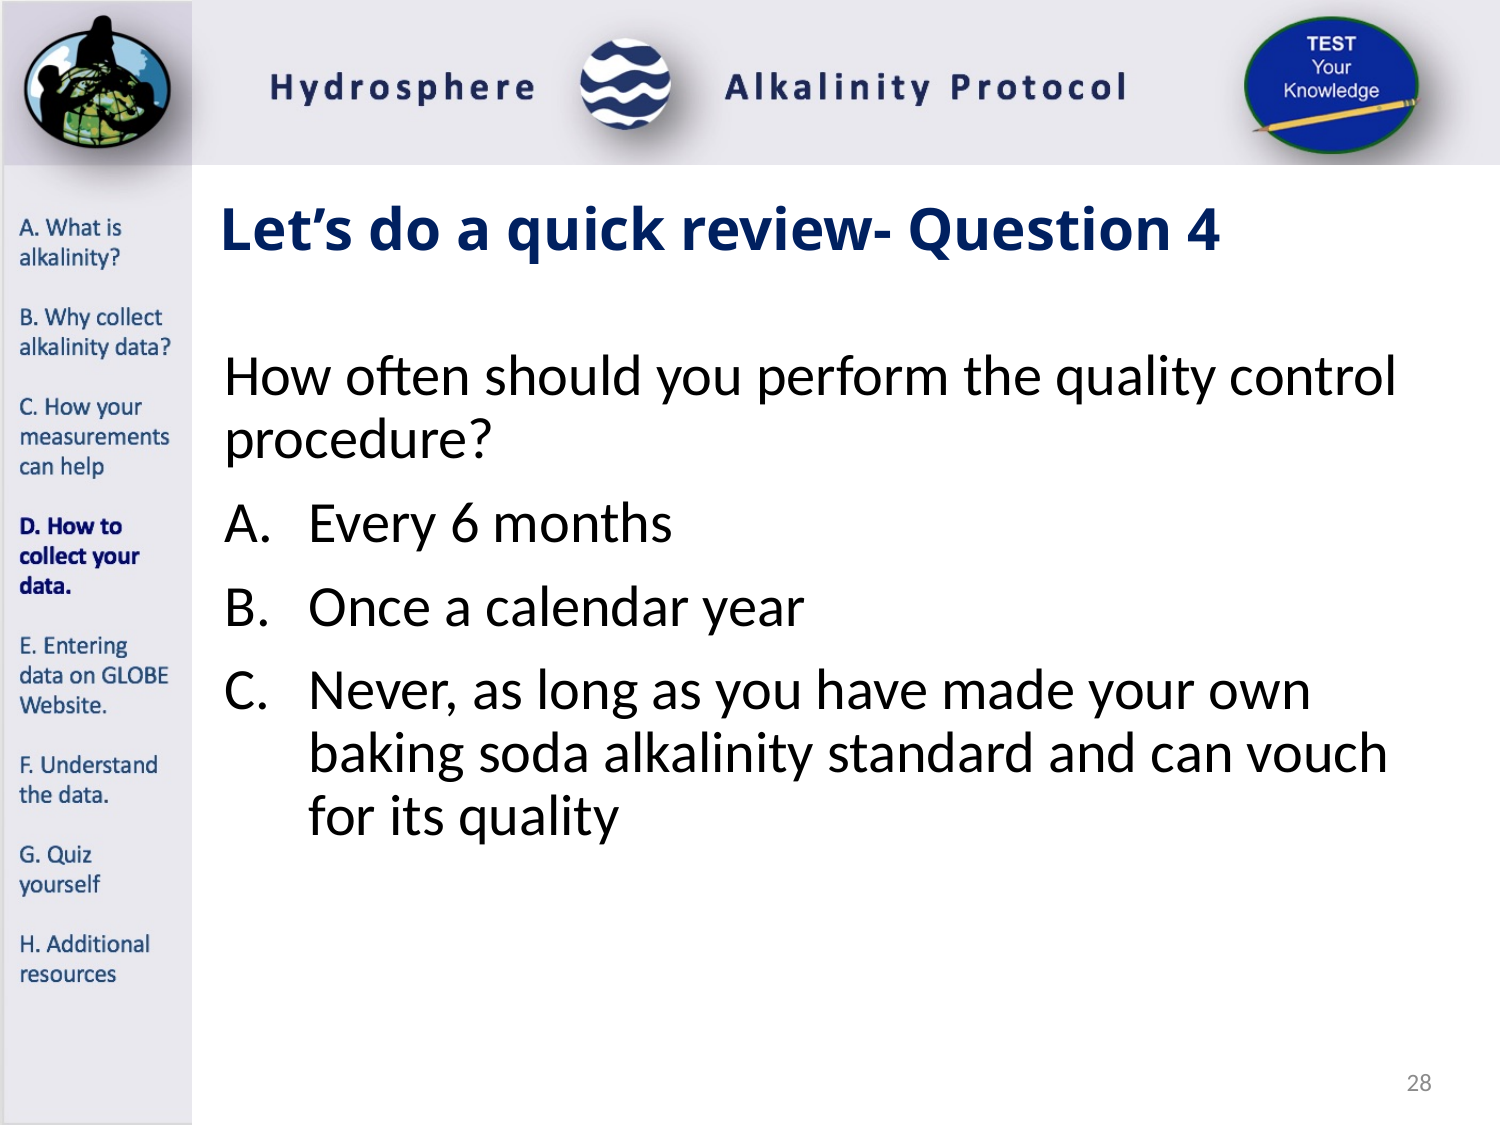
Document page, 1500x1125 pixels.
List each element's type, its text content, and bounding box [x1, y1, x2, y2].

list How often should you perform the quality control procedure? Every 6 months Once a calendar year Never, as long as you have made your own baking soda alkalinity standard and can vouch for its quality [209, 337, 1448, 1052]
slide_number <number> [1109, 1052, 1448, 1112]
title Let’s do a quick review- Question 4 [204, 146, 1408, 318]
picture [0, 0, 1500, 1125]
